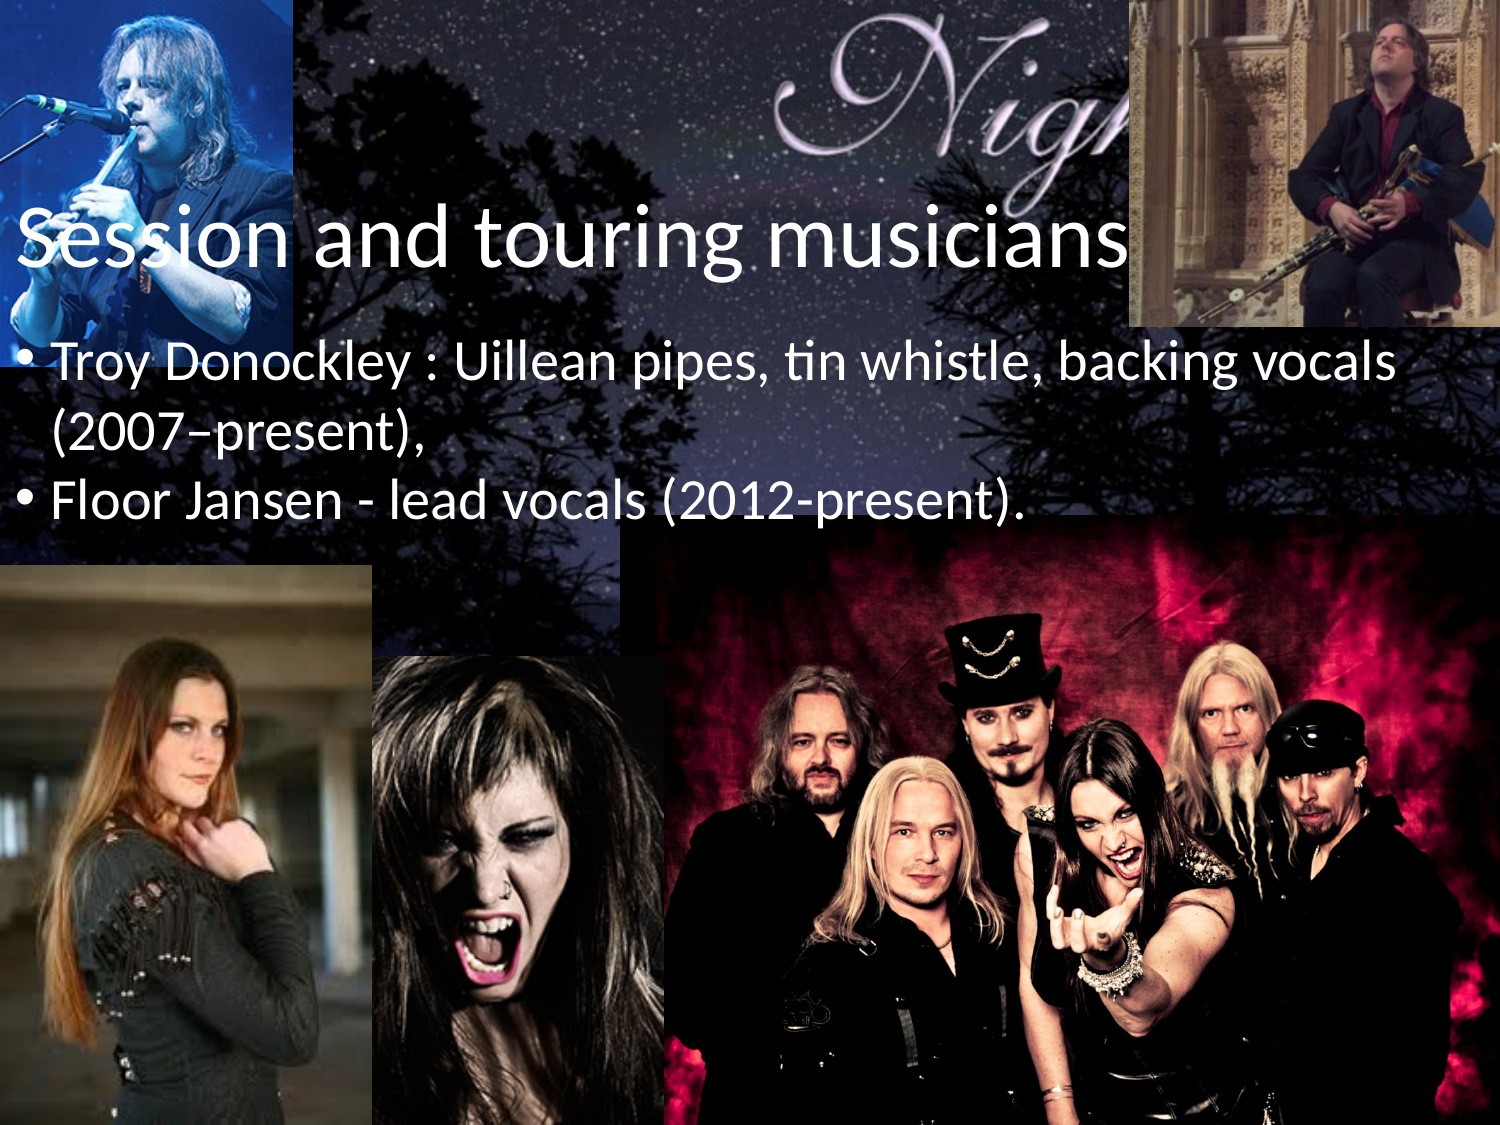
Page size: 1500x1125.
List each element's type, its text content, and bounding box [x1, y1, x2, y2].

title Session and touring musicians [0, 137, 1129, 314]
picture [0, 0, 1500, 1125]
text_box Troy Donockley : Uillean pipes, tin whistle, backing vocals (2007–present), Floor Jansen - lead vocals (2012-present). [0, 314, 1447, 610]
